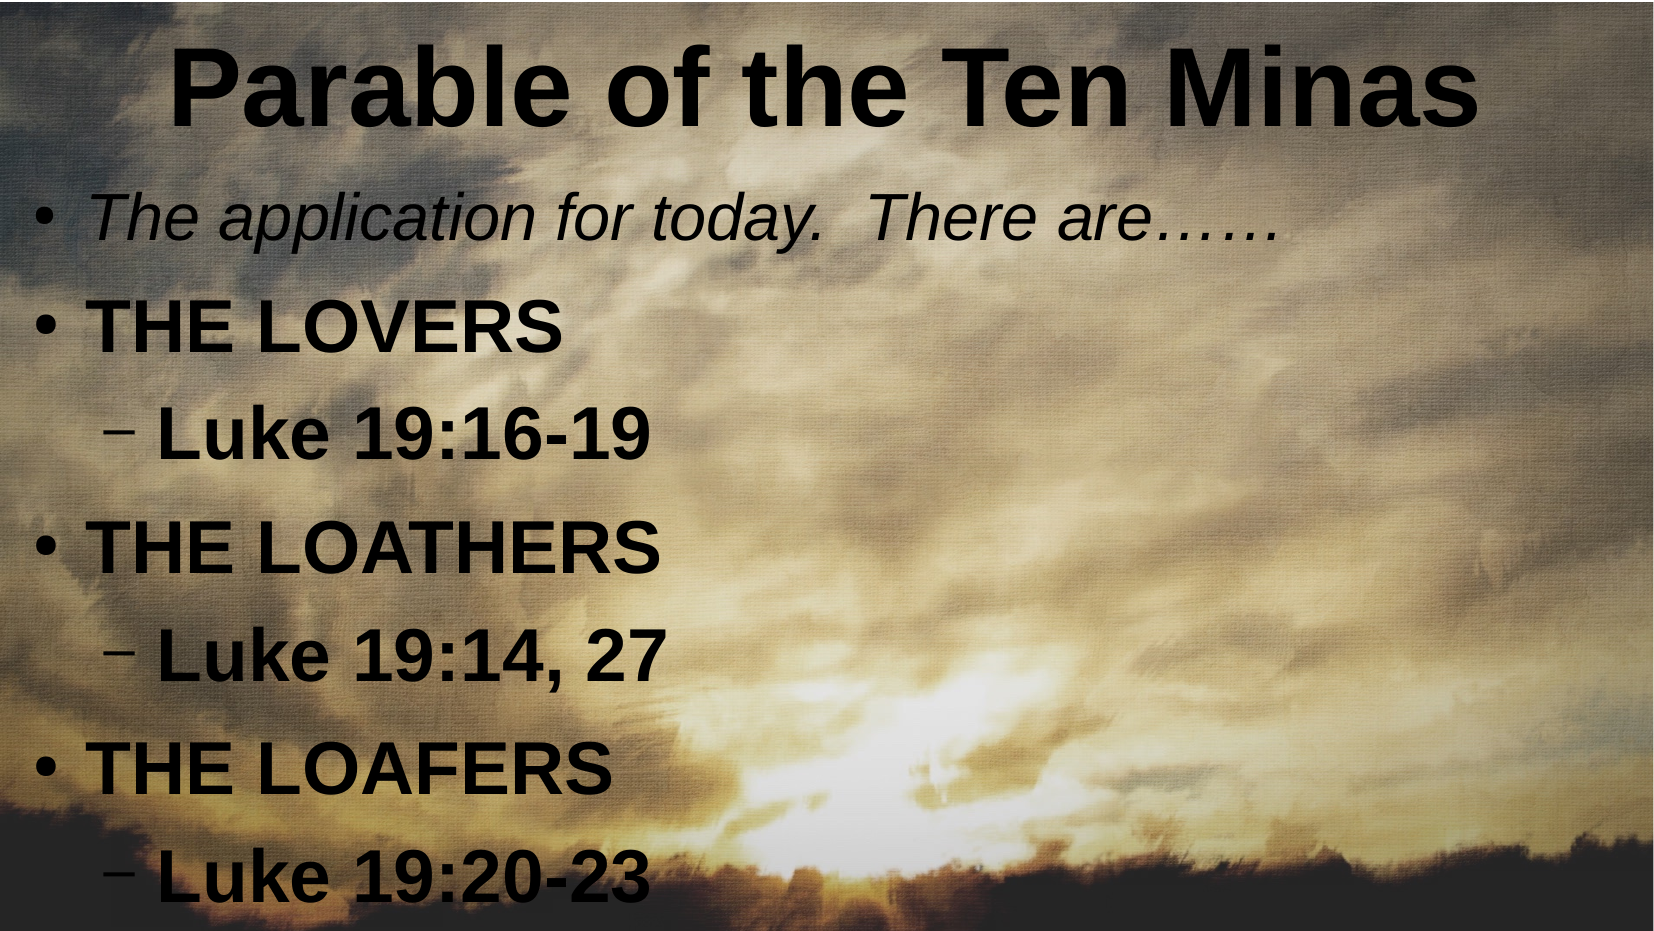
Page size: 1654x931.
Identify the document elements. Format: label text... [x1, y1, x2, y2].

title Parable of the Ten Minas [81, 9, 1570, 166]
list The application for today. There are…… THE LOVERS Luke 19:16-19 THE LOATHERS Luke 19:14, 27 THE LOAFERS Luke 19:20-23 [15, 180, 1651, 931]
picture [0, 2, 1654, 931]
